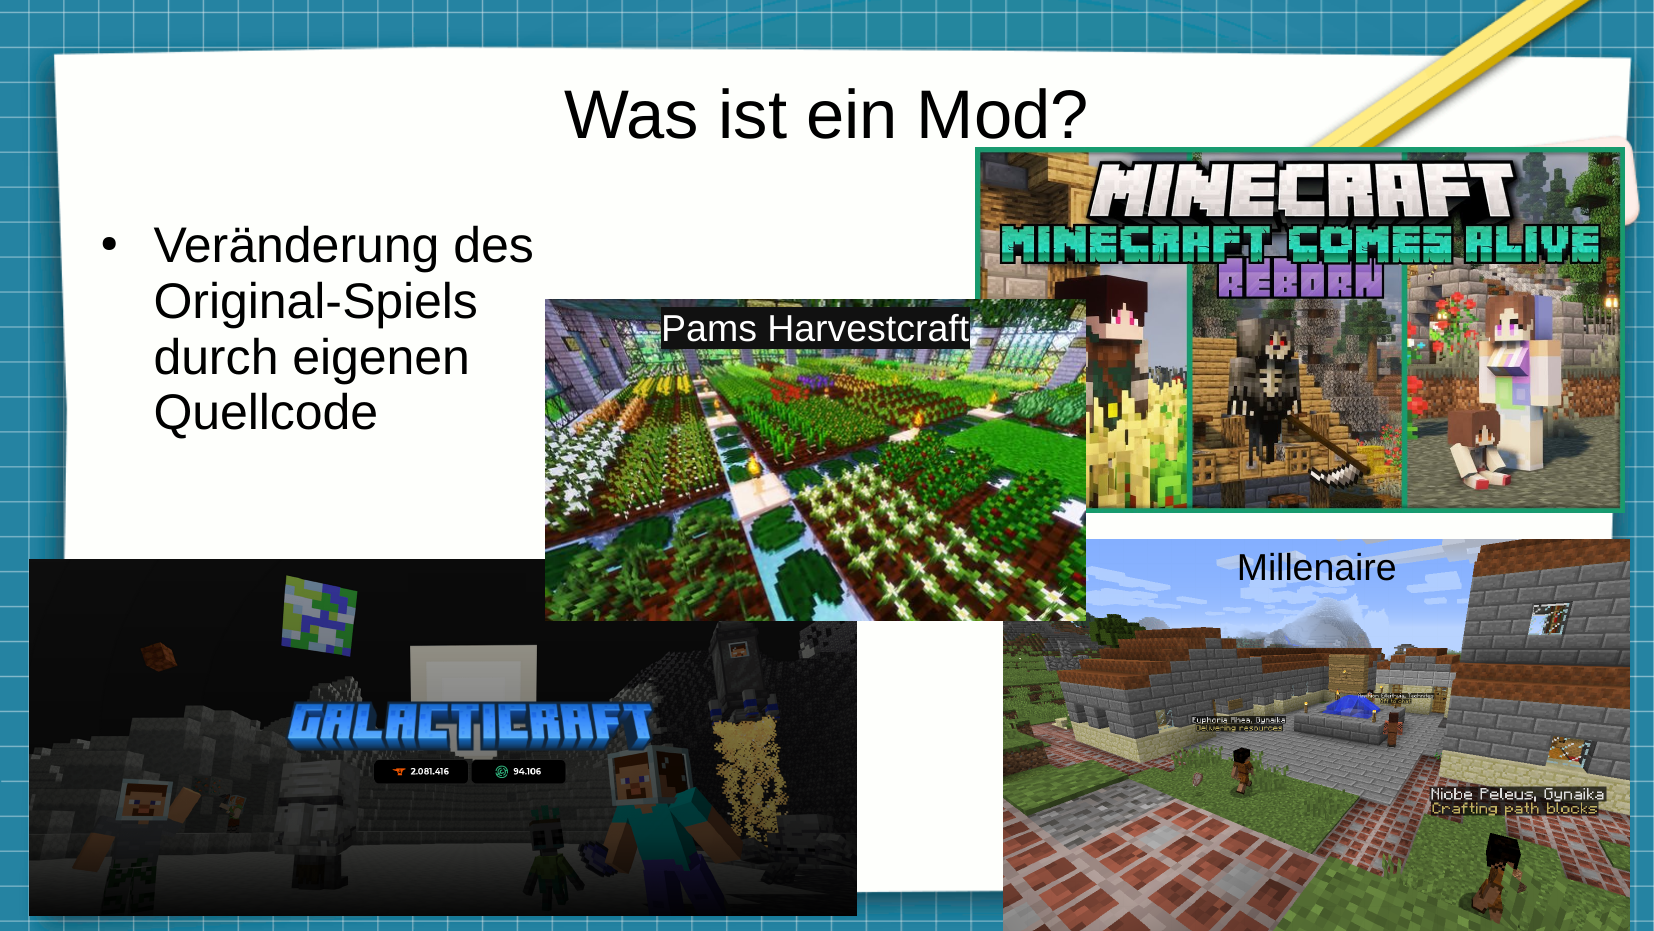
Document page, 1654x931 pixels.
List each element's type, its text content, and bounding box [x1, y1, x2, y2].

title Was ist ein Mod? [82, 37, 1571, 193]
picture [0, 0, 1654, 931]
list Veränderung des Original-Spiels durch eigenen Quellcode [82, 217, 591, 473]
